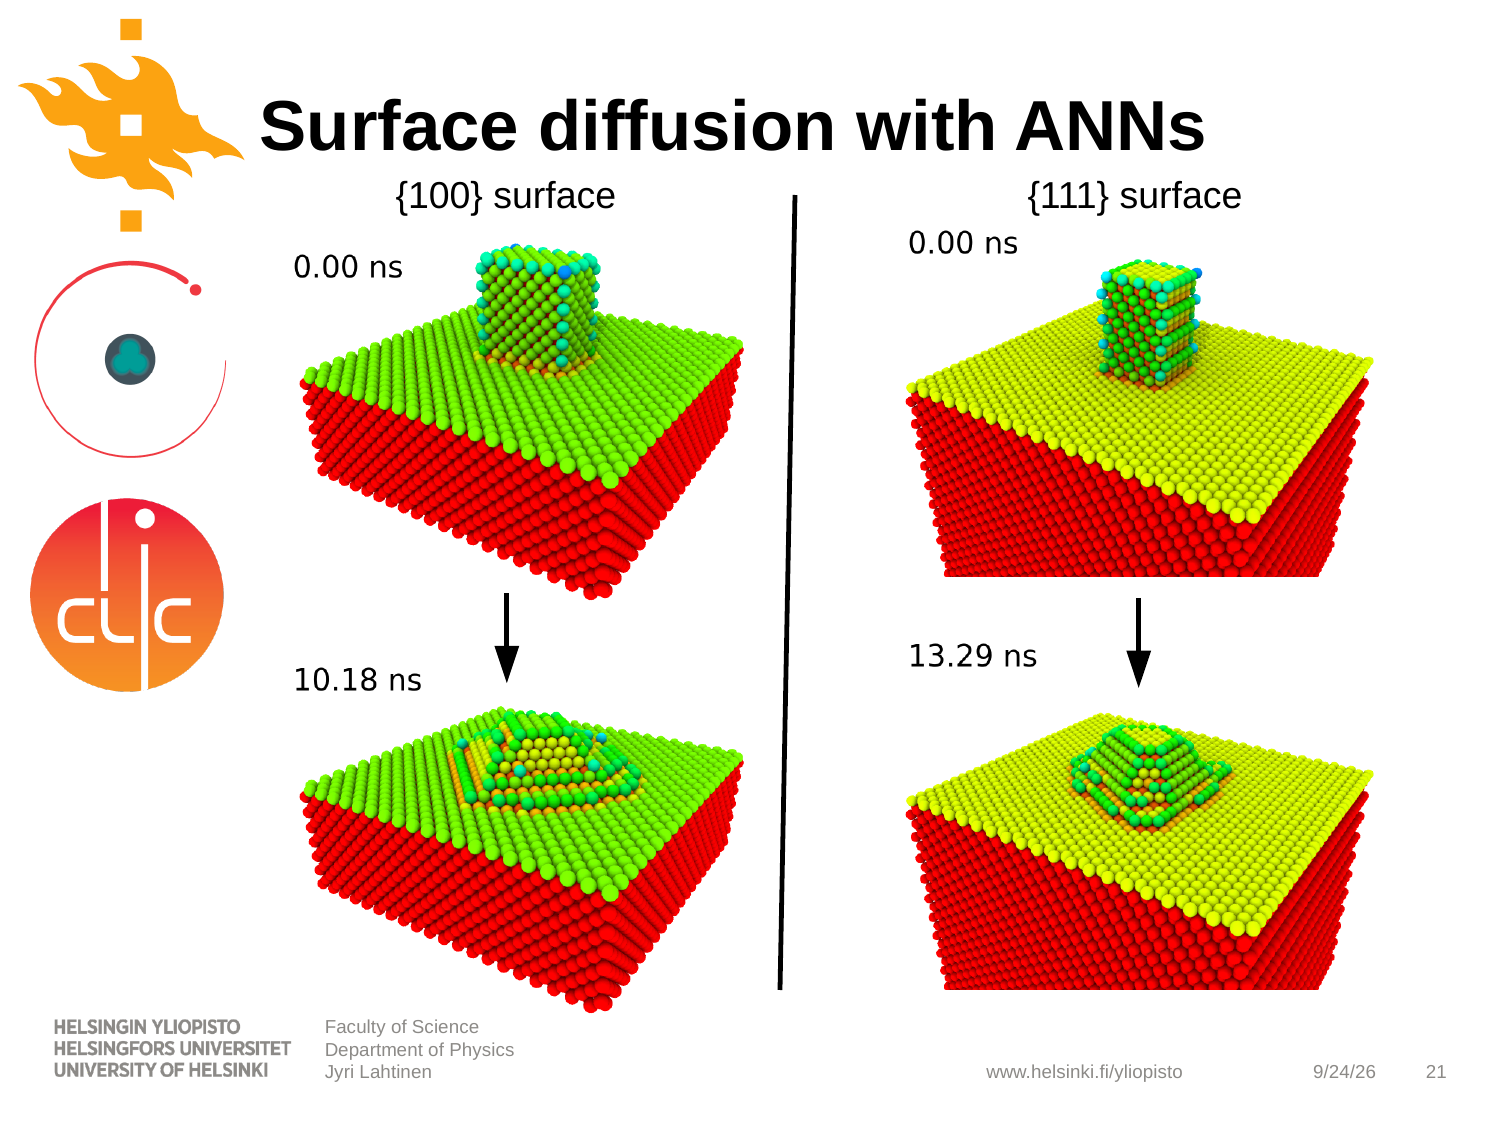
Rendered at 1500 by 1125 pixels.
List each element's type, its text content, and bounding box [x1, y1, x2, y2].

text_box {100} surface [380, 166, 632, 224]
picture [285, 242, 763, 601]
picture [285, 655, 763, 1014]
slide_number <number> [1376, 1011, 1447, 1083]
slide_number 5/24/18 [1230, 1011, 1376, 1083]
picture [53, 1017, 292, 1079]
title Surface diffusion with ANNs [259, 30, 1447, 214]
picture [900, 631, 1379, 990]
picture [900, 218, 1379, 578]
picture [0, 255, 272, 740]
footer Faculty of Science Department of Physics Jyri Lahtinen [324, 1014, 750, 1083]
text_box {111} surface [1012, 166, 1263, 224]
